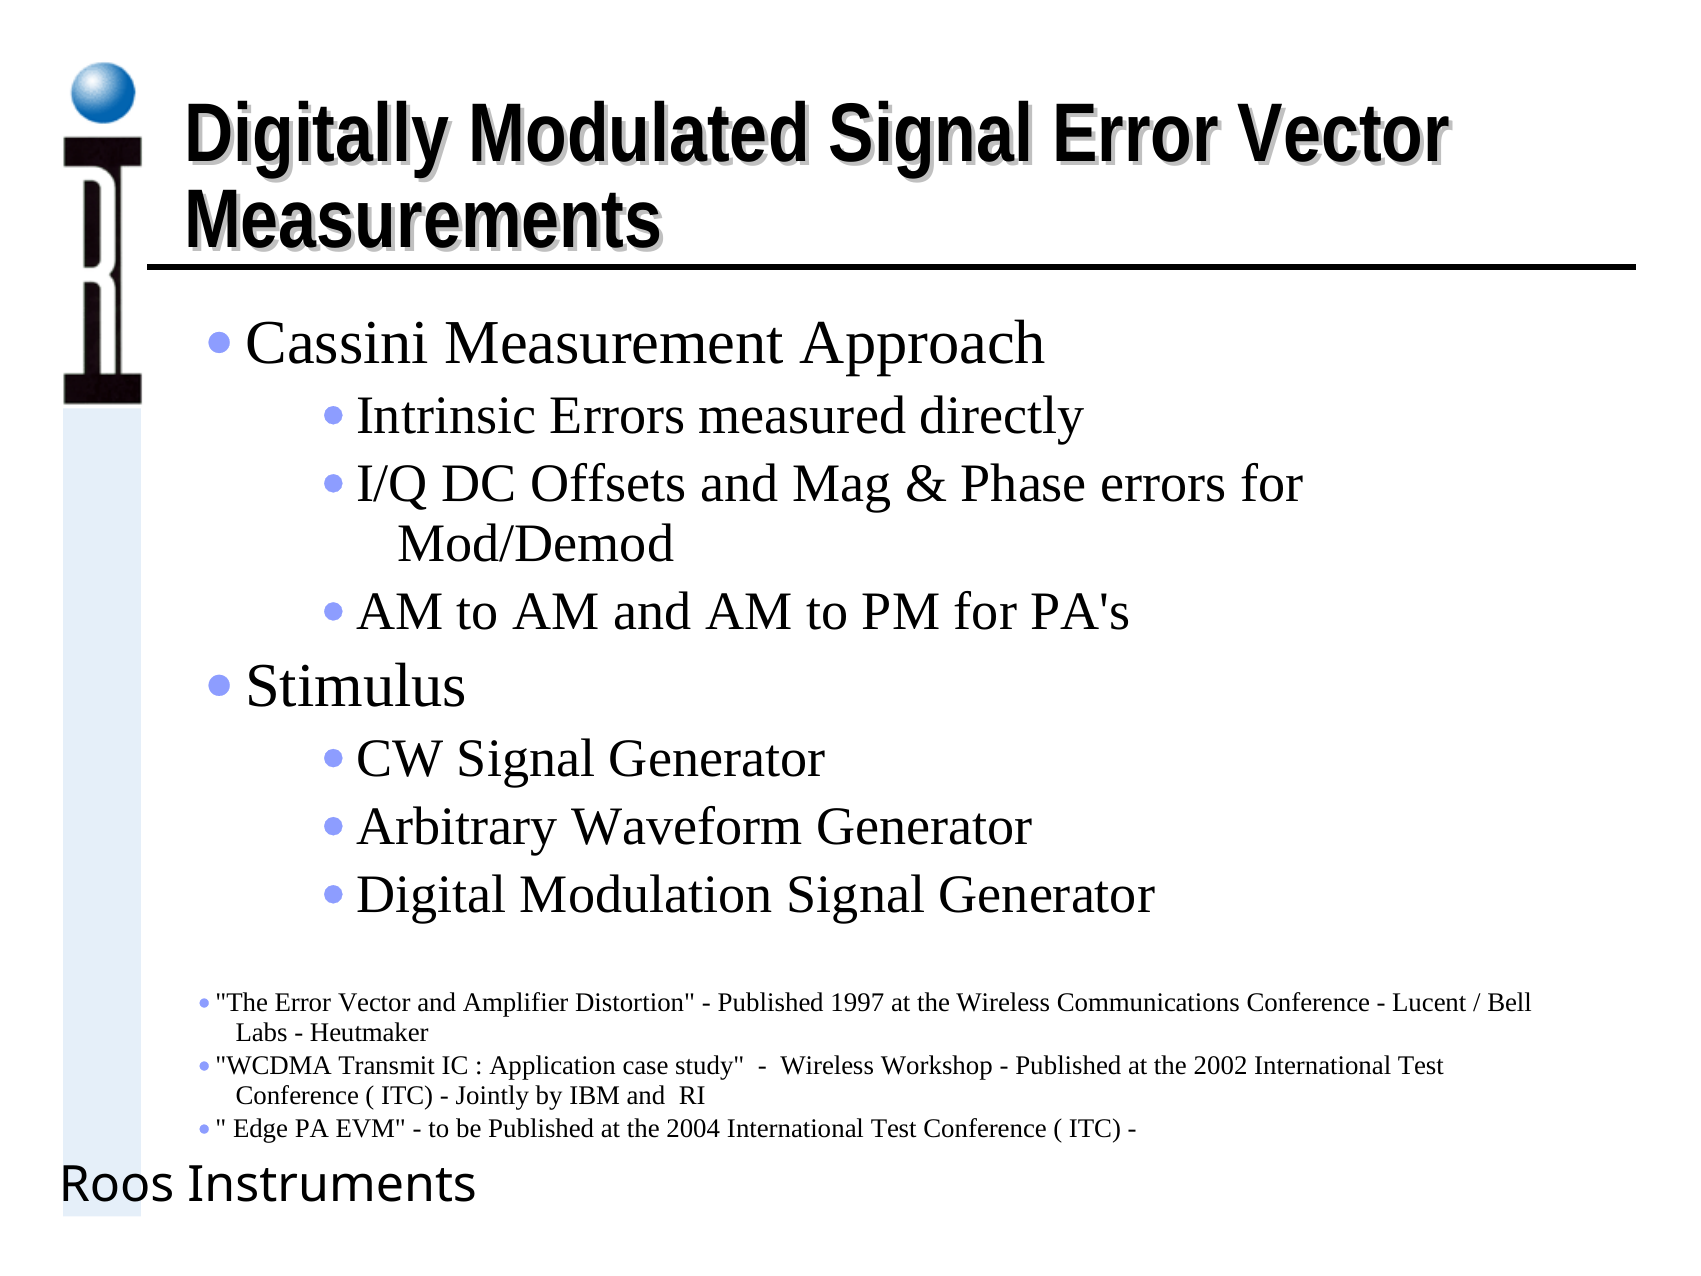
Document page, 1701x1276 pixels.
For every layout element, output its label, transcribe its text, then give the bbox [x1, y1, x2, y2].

text_box Digitally Modulated Signal Error Vector Measurements [184, 92, 1539, 280]
text_box Cassini Measurement Approach Intrinsic Errors measured directly I/Q DC Offsets and Mag & Phase errors for Mod/Demod AM to AM and AM to PM for PA's Stimulus CW Signal Generator Arbitrary Waveform Generator Digital Modulation Signal Generator "The Error Vector and Amplifier Distortion" - Published 1997 at the Wireless Communications Conference - Lucent / Bell Labs - Heutmaker "WCDMA Transmit IC : Application case study" - Wireless Workshop - Published at the 2002 International Test Conference ( ITC) - Jointly by IBM and RI " Edge PA EVM" - to be Published at the 2004 International Test Conference ( ITC) - [192, 307, 1550, 1195]
picture [59, 58, 147, 411]
